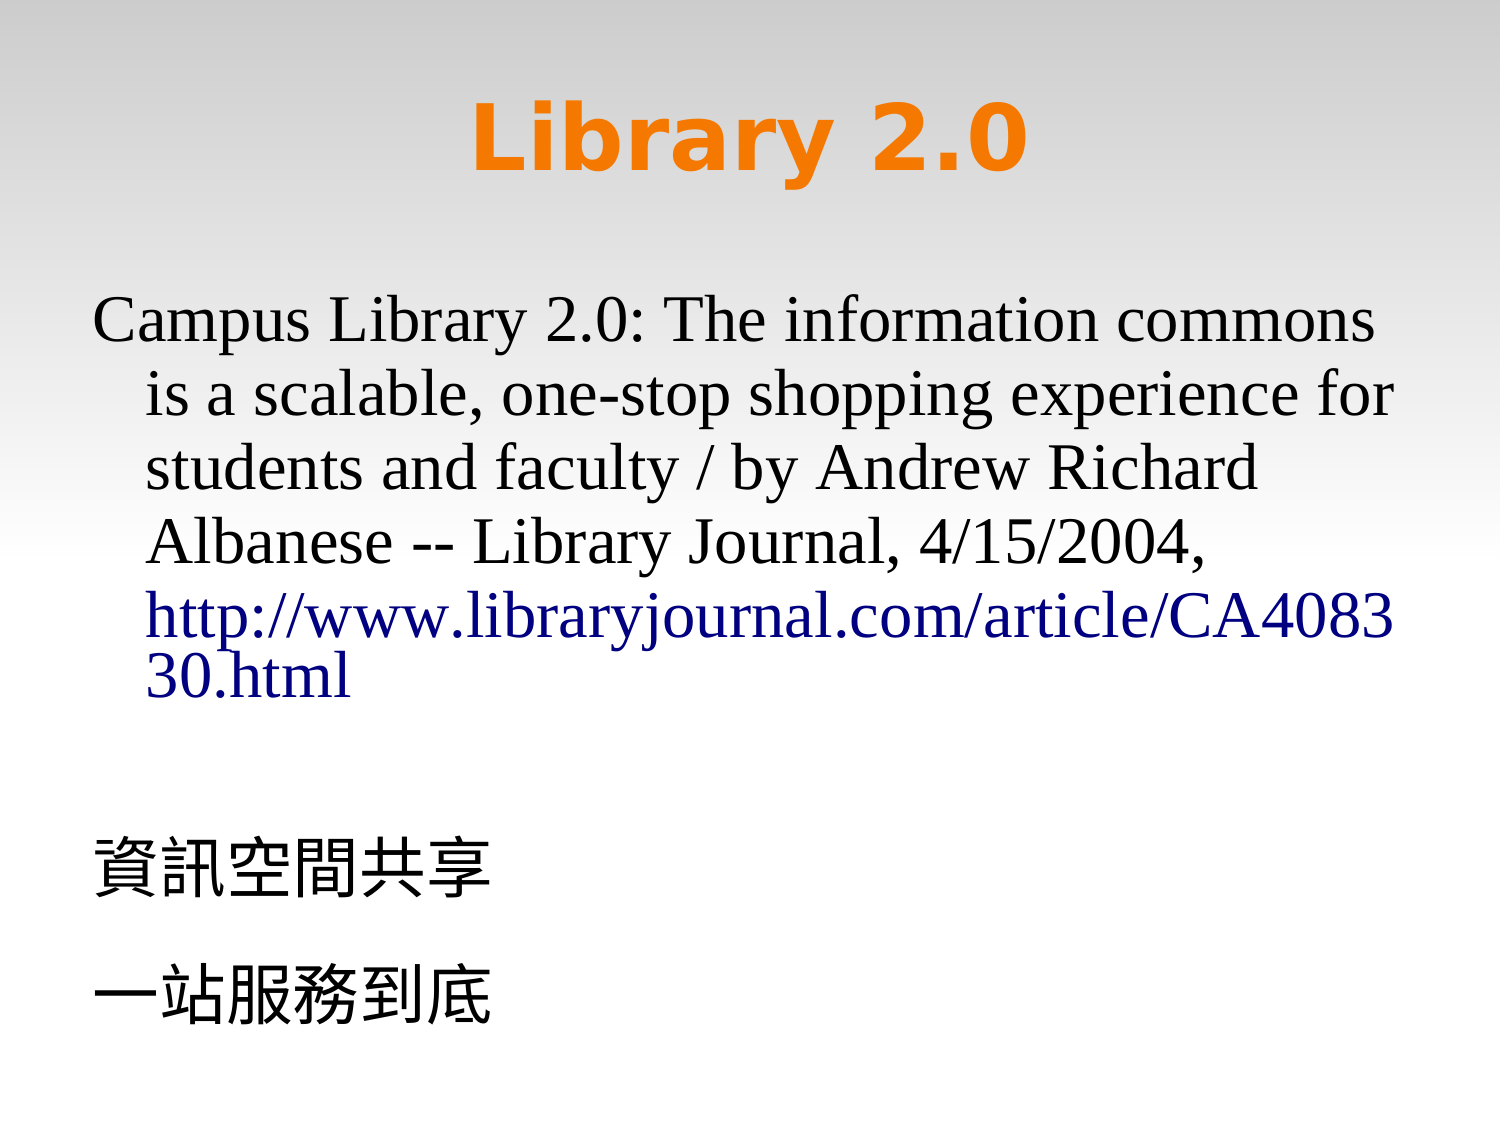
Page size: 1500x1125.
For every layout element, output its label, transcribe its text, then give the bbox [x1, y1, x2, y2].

title Library 2.0 [75, 44, 1425, 233]
list Campus Library 2.0: The information commons is a scalable, one-stop shopping experience for students and faculty / by Andrew Richard Albanese -- Library Journal, 4/15/2004, http://www.libraryjournal.com/article/CA408330.html 資訊空間共享 一站服務到底 [75, 282, 1426, 1000]
